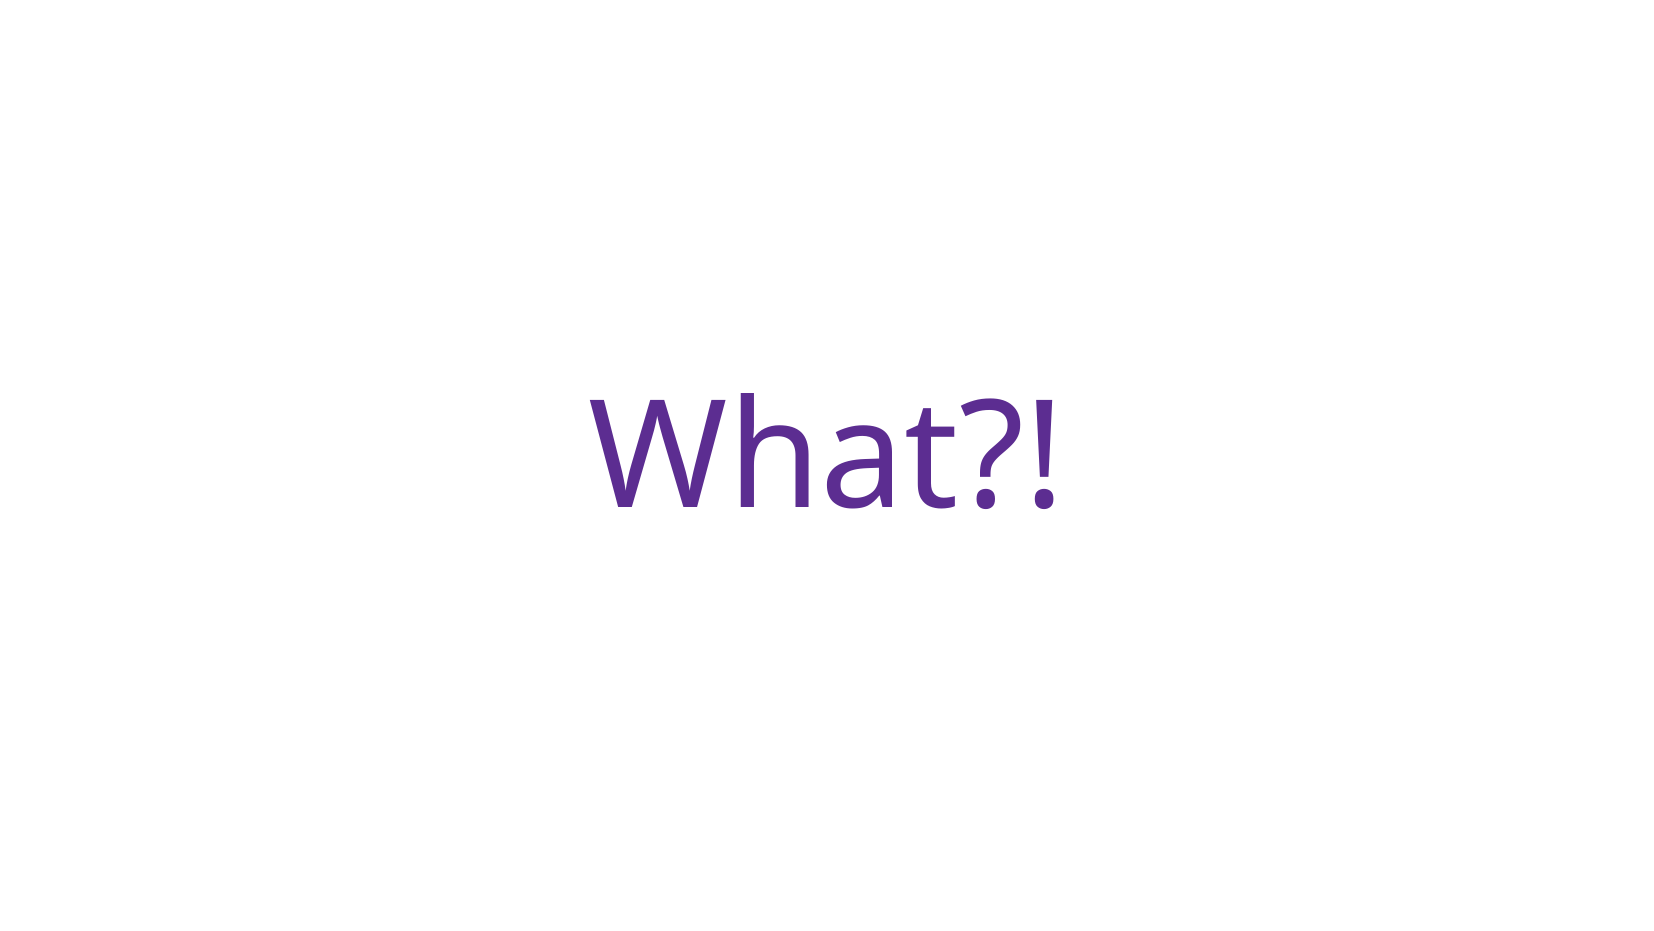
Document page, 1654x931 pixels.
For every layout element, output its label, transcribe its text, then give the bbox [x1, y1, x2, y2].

title What?! [0, 366, 1654, 534]
